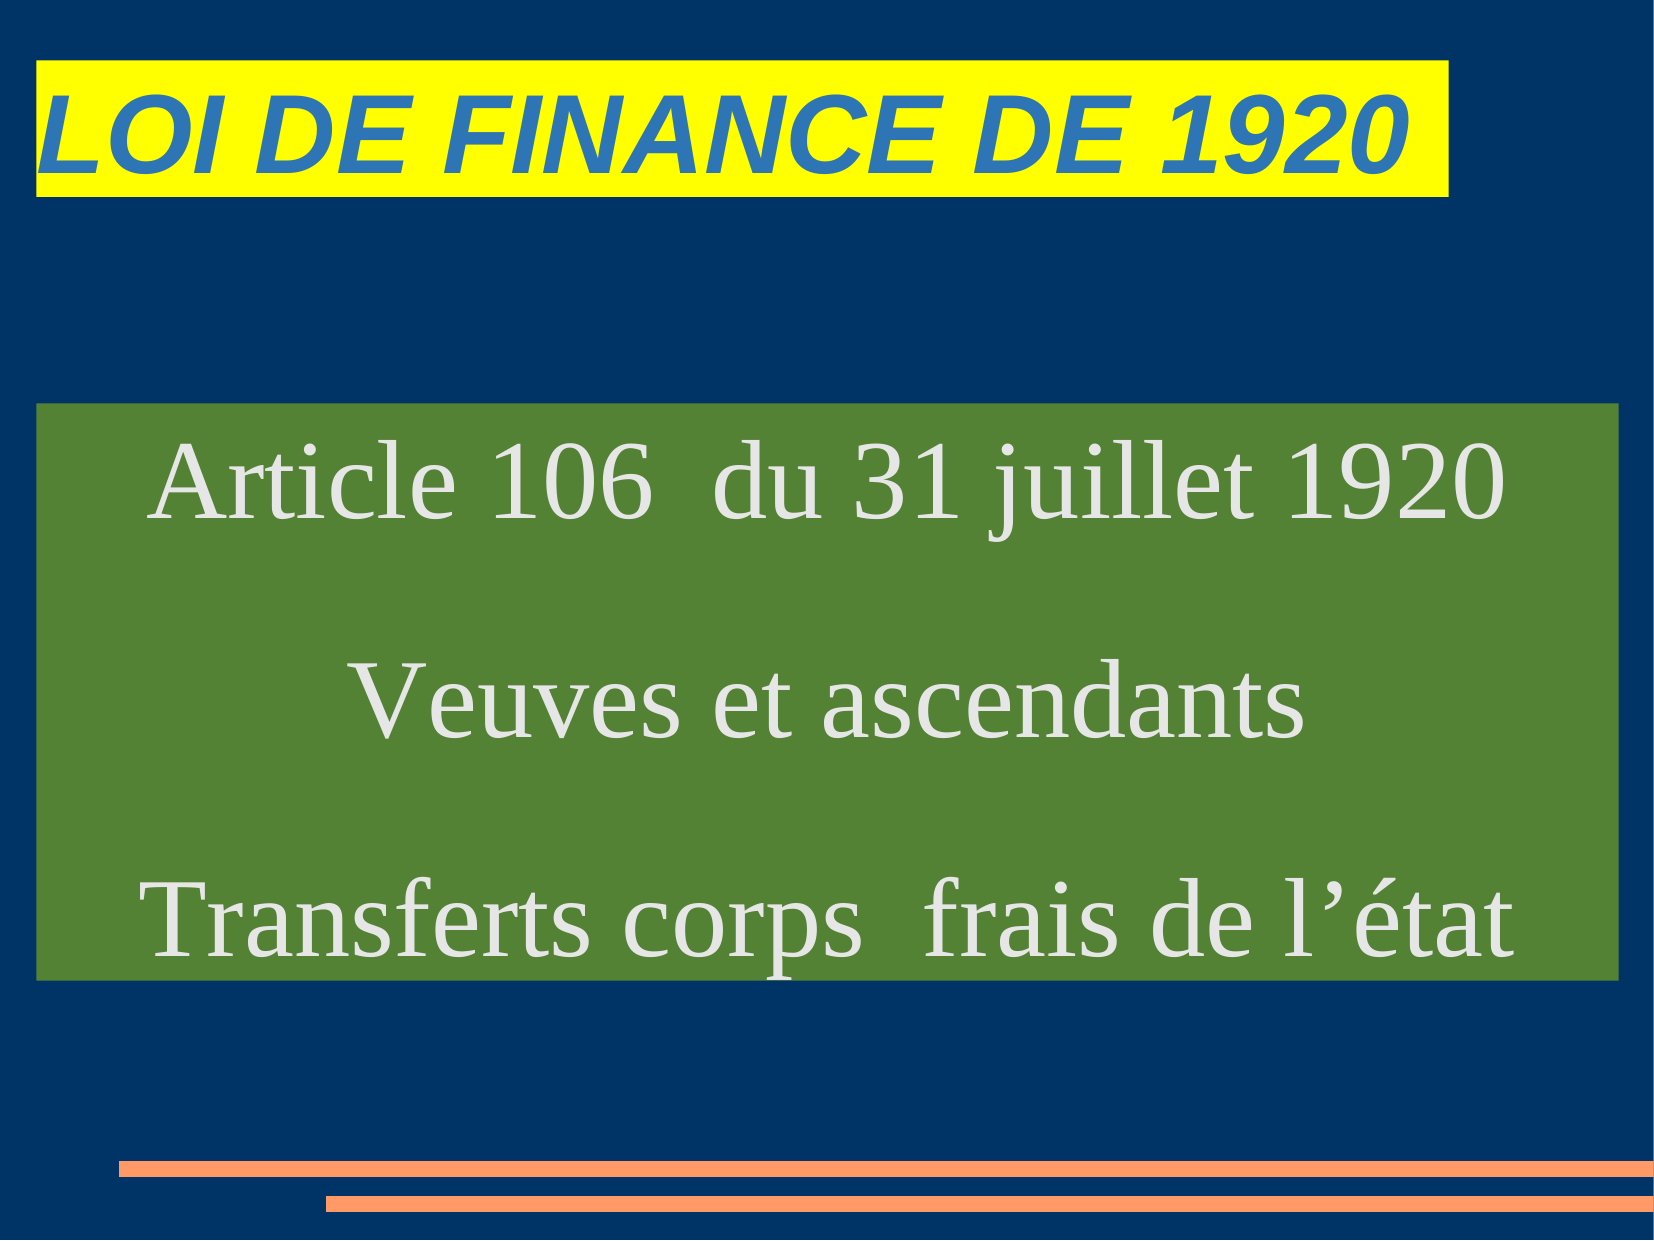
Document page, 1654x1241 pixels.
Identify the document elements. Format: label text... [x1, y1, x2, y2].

subtitle Article 106 du 31 juillet 1920 Veuves et ascendants Transferts corps frais de l’état [36, 403, 1619, 981]
title LOI DE FINANCE DE 1920 [36, 60, 1449, 197]
